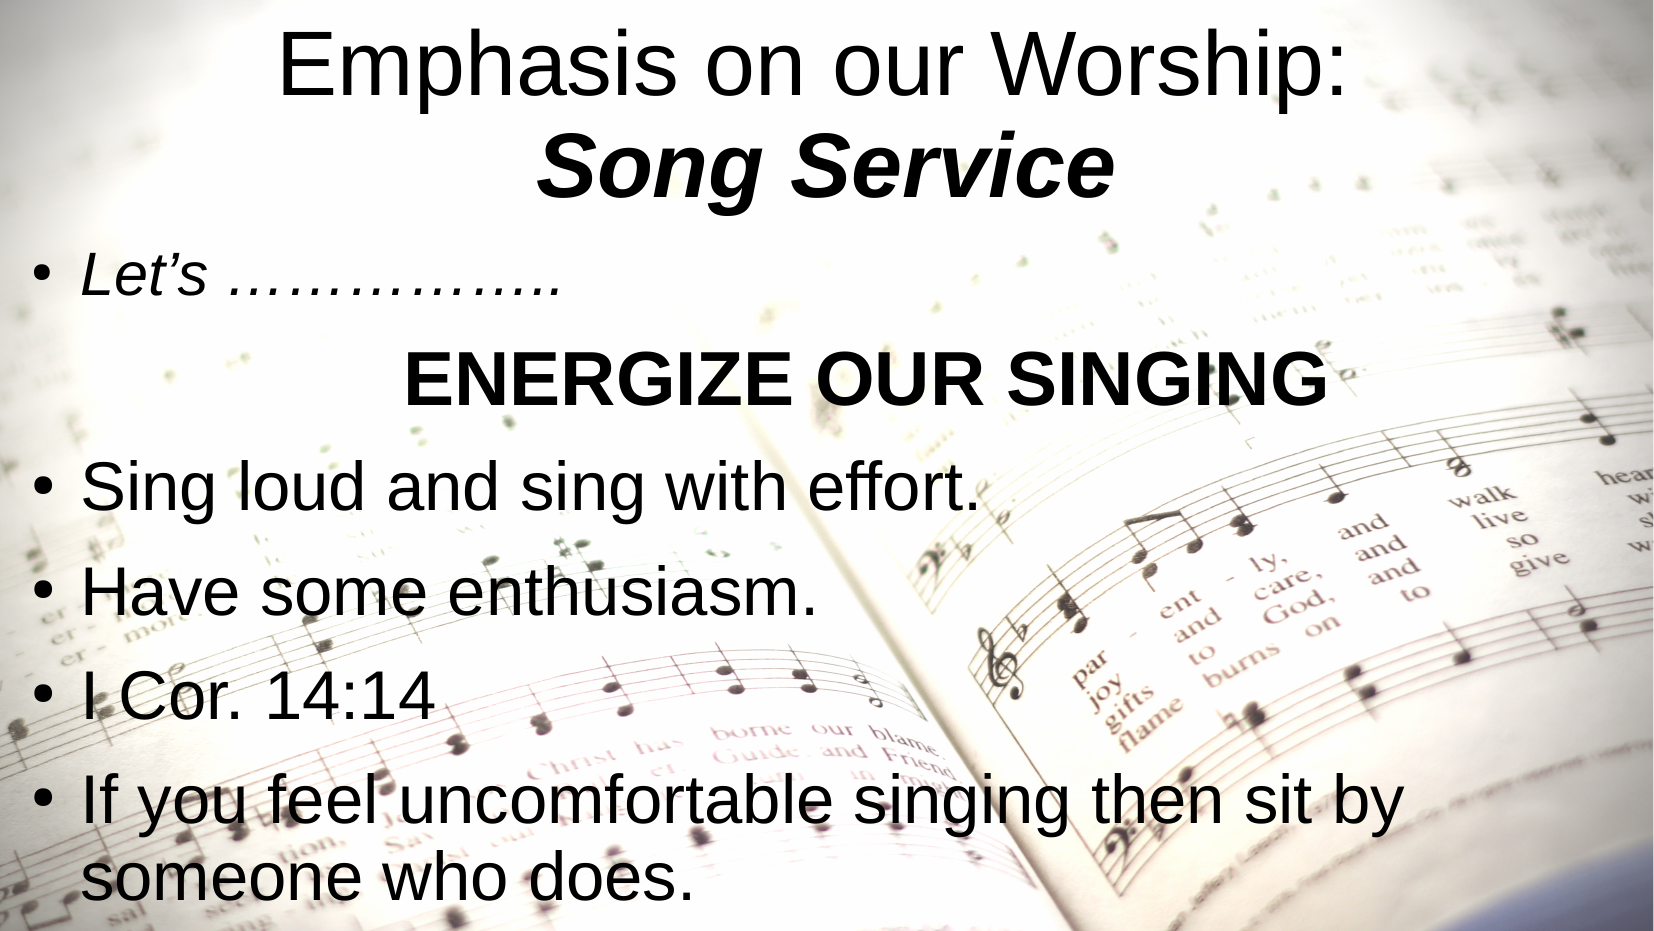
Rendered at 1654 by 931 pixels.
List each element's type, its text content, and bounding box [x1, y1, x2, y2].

title Emphasis on our Worship: Song Service [82, 12, 1571, 218]
list Let’s …………….. ENERGIZE OUR SINGING Sing loud and sing with effort. Have some enthusiasm. I Cor. 14:14 If you feel uncomfortable singing then sit by someone who does. [15, 240, 1654, 916]
picture [0, 0, 1654, 931]
